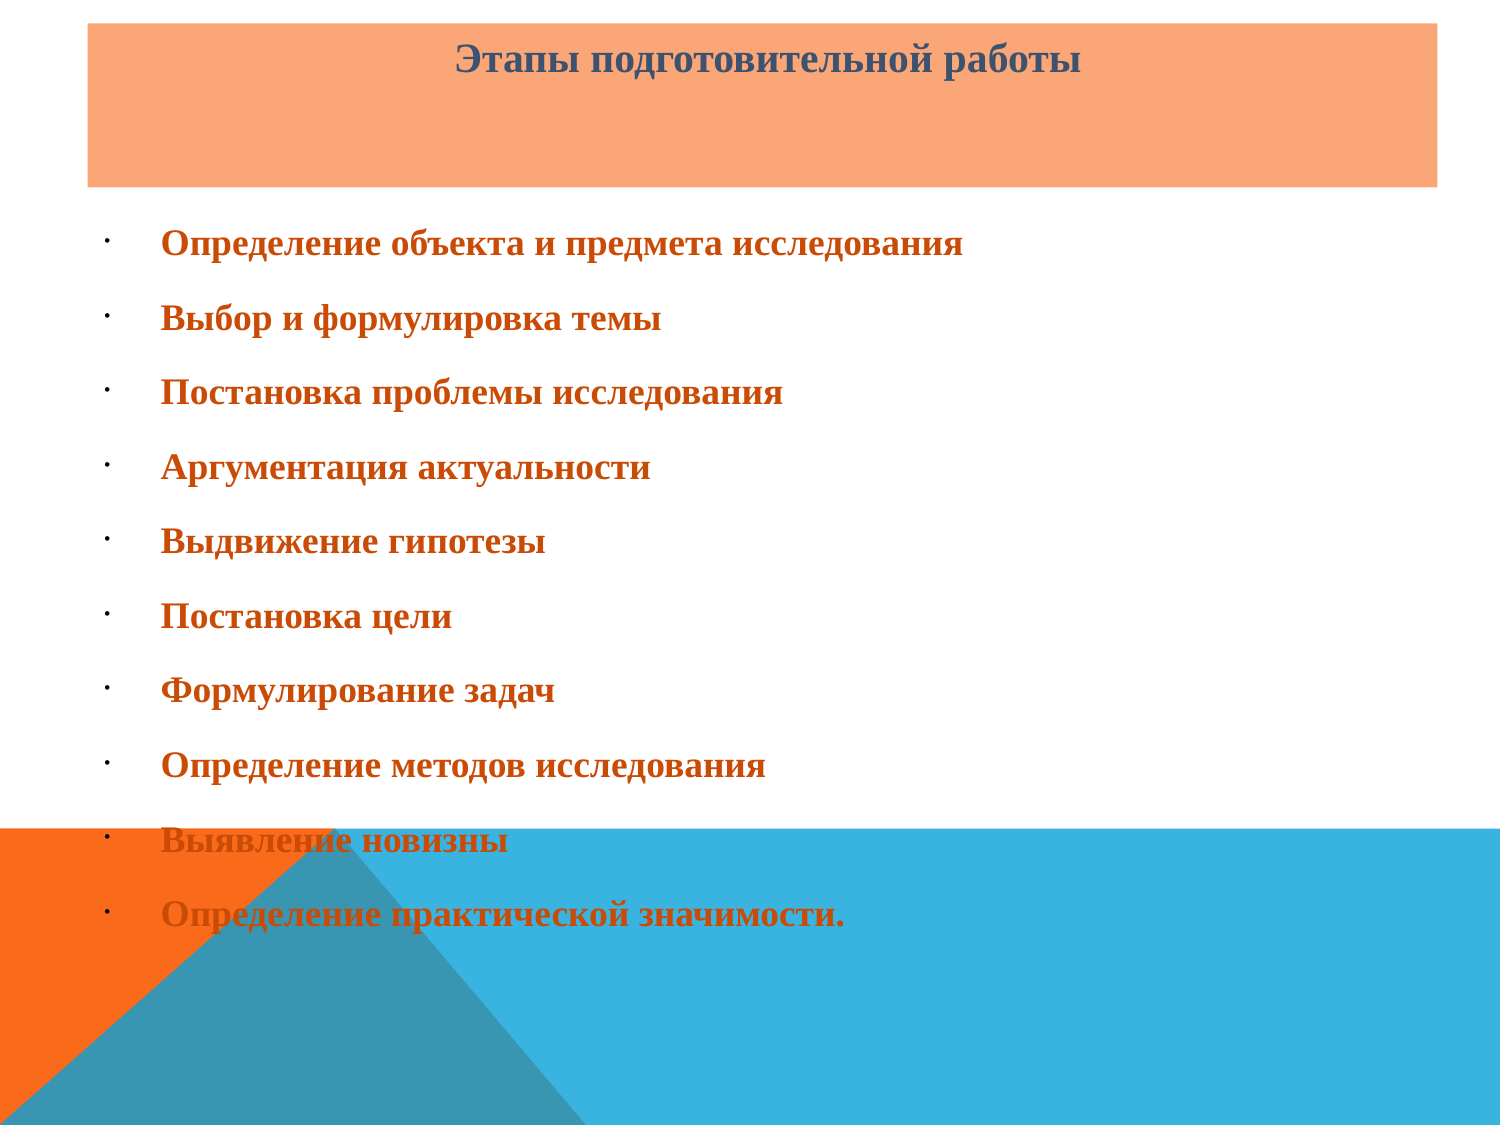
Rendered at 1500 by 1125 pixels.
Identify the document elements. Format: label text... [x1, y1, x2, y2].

list Определение объекта и предмета исследования Выбор и формулировка темы Постановка проблемы исследования Аргументация актуальности Выдвижение гипотезы Постановка цели Формулирование задач Определение методов исследования Выявление новизны Определение практической значимости. [75, 210, 1425, 832]
title Этапы подготовительной работы [87, 23, 1438, 188]
